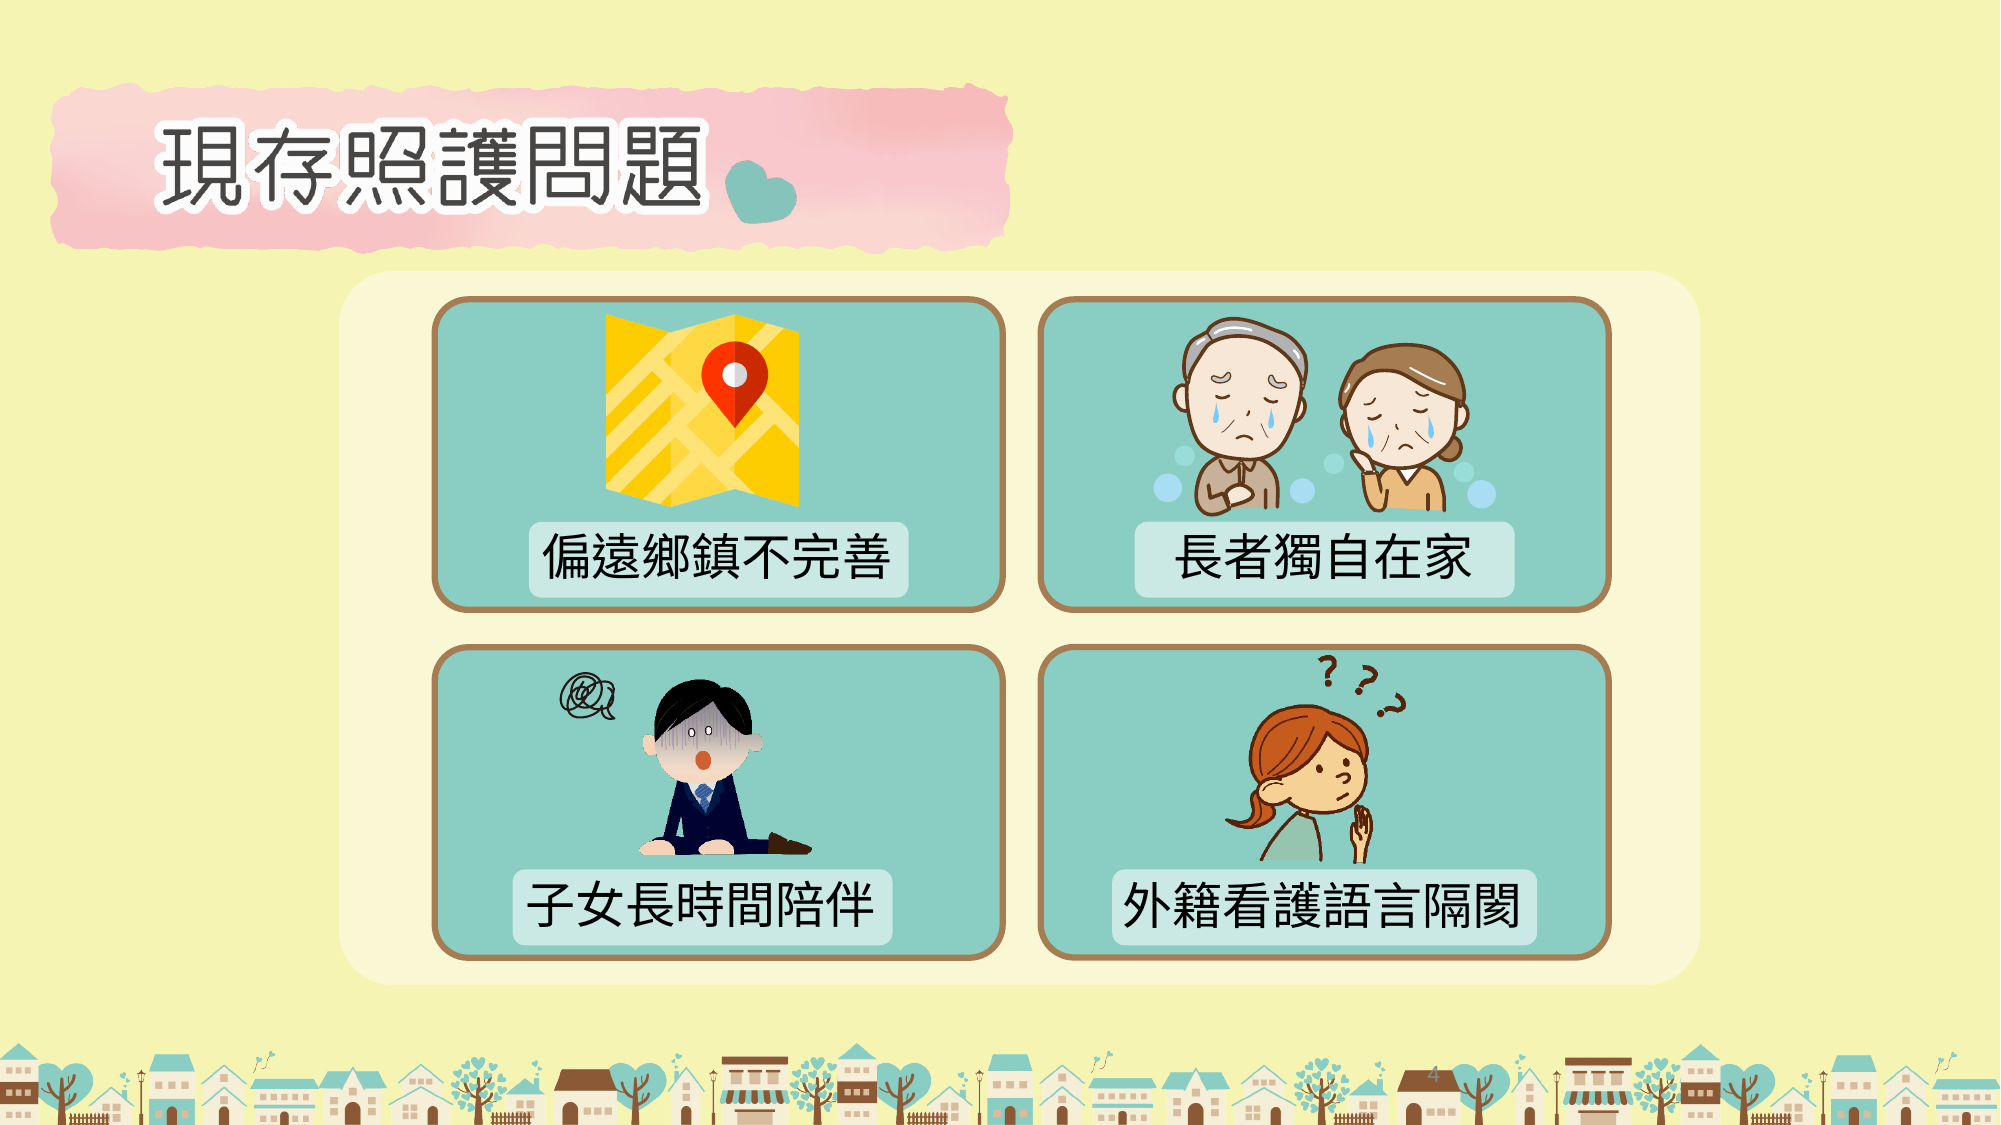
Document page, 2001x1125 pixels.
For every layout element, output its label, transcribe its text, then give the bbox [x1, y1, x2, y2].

picture [606, 314, 799, 507]
picture [1225, 655, 1406, 864]
text_box 4 [1412, 1042, 1863, 1103]
picture [553, 665, 623, 732]
text_box 外籍看護語言隔閡 [1107, 866, 1542, 943]
text_box 偏遠鄉鎮不完善 [526, 518, 911, 595]
picture [50, 83, 1013, 254]
picture [1153, 316, 1496, 517]
text_box 長者獨自在家 [1158, 518, 1492, 595]
picture [639, 677, 812, 855]
text_box 子女長時間陪伴 [510, 866, 895, 942]
text_box [338, 271, 1701, 985]
